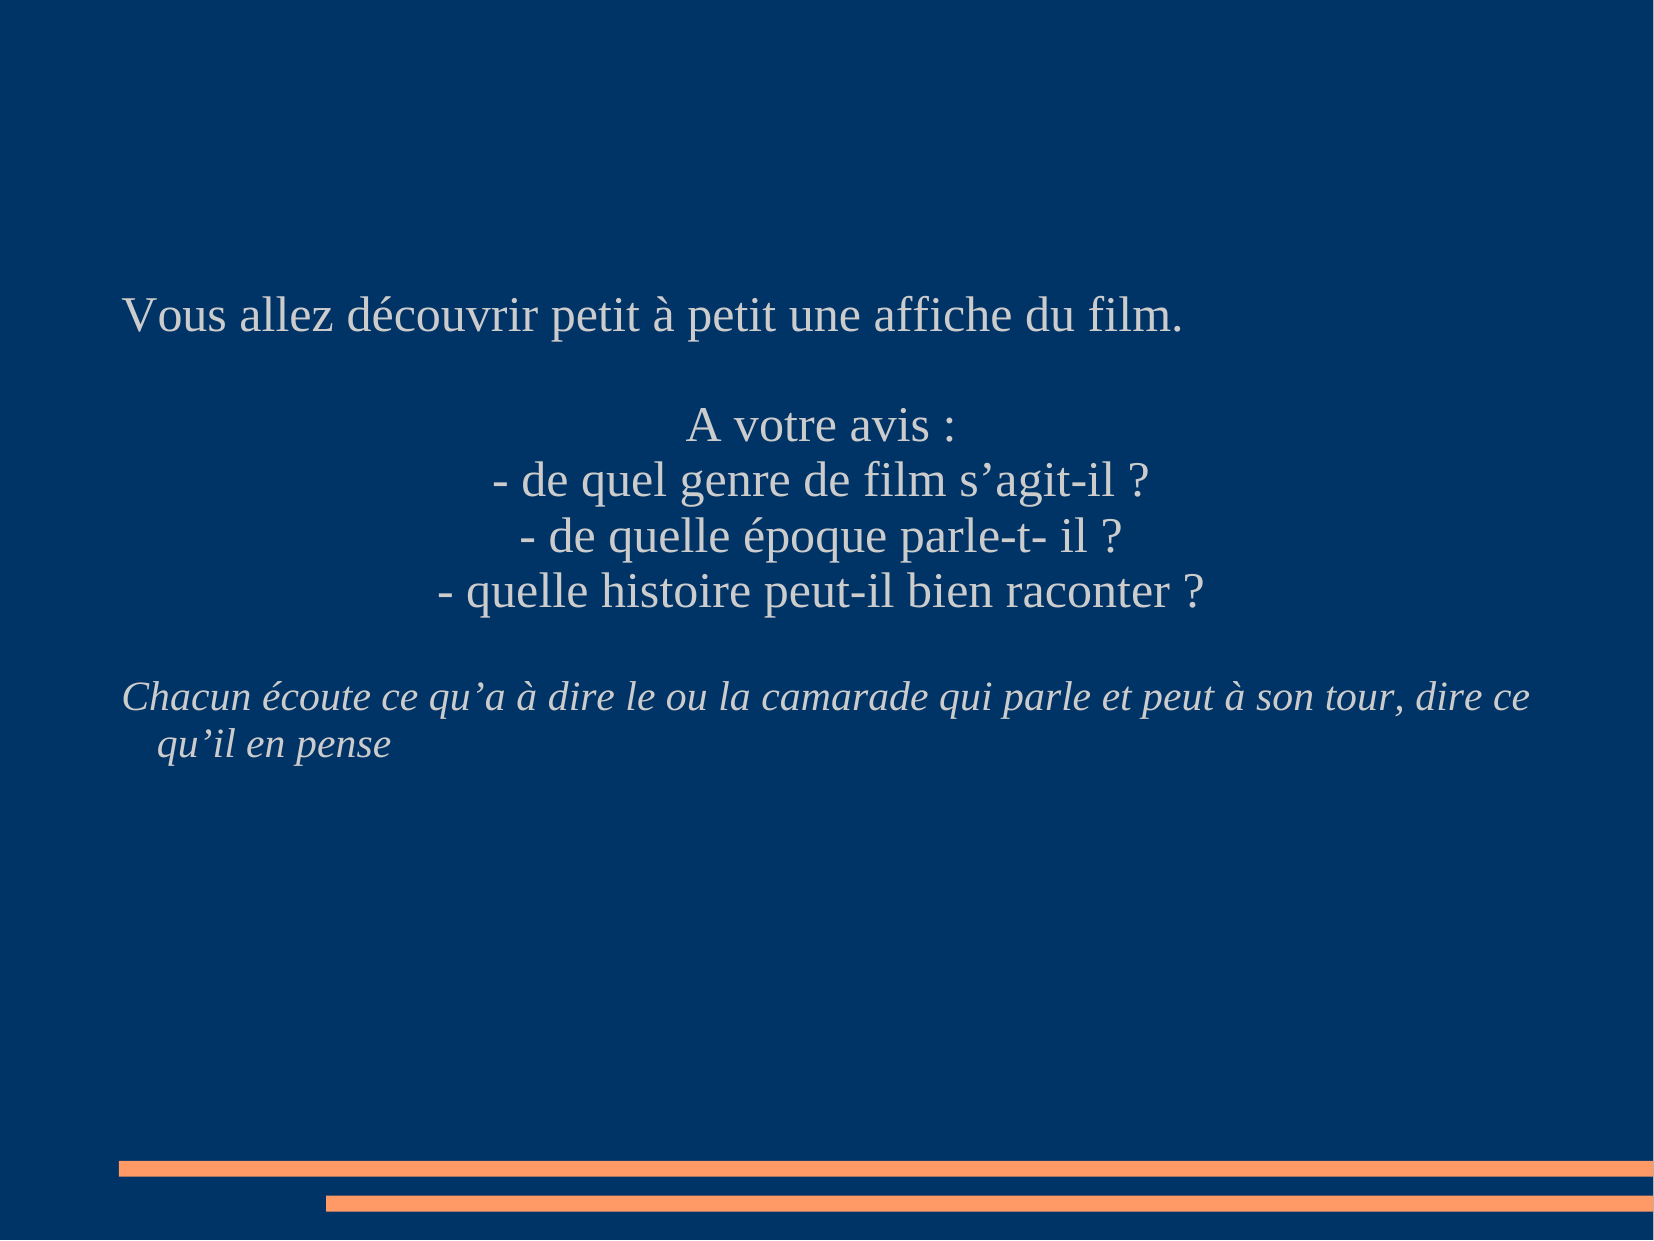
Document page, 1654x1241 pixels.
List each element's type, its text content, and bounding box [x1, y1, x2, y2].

subtitle Vous allez découvrir petit à petit une affiche du film. A votre avis : - de quel genre de film s’agit-il ? - de quelle époque parle-t- il ? - quelle histoire peut-il bien raconter ? Chacun écoute ce qu’a à dire le ou la camarade qui parle et peut à son tour, dire ce qu’il en pense [121, 46, 1534, 1007]
